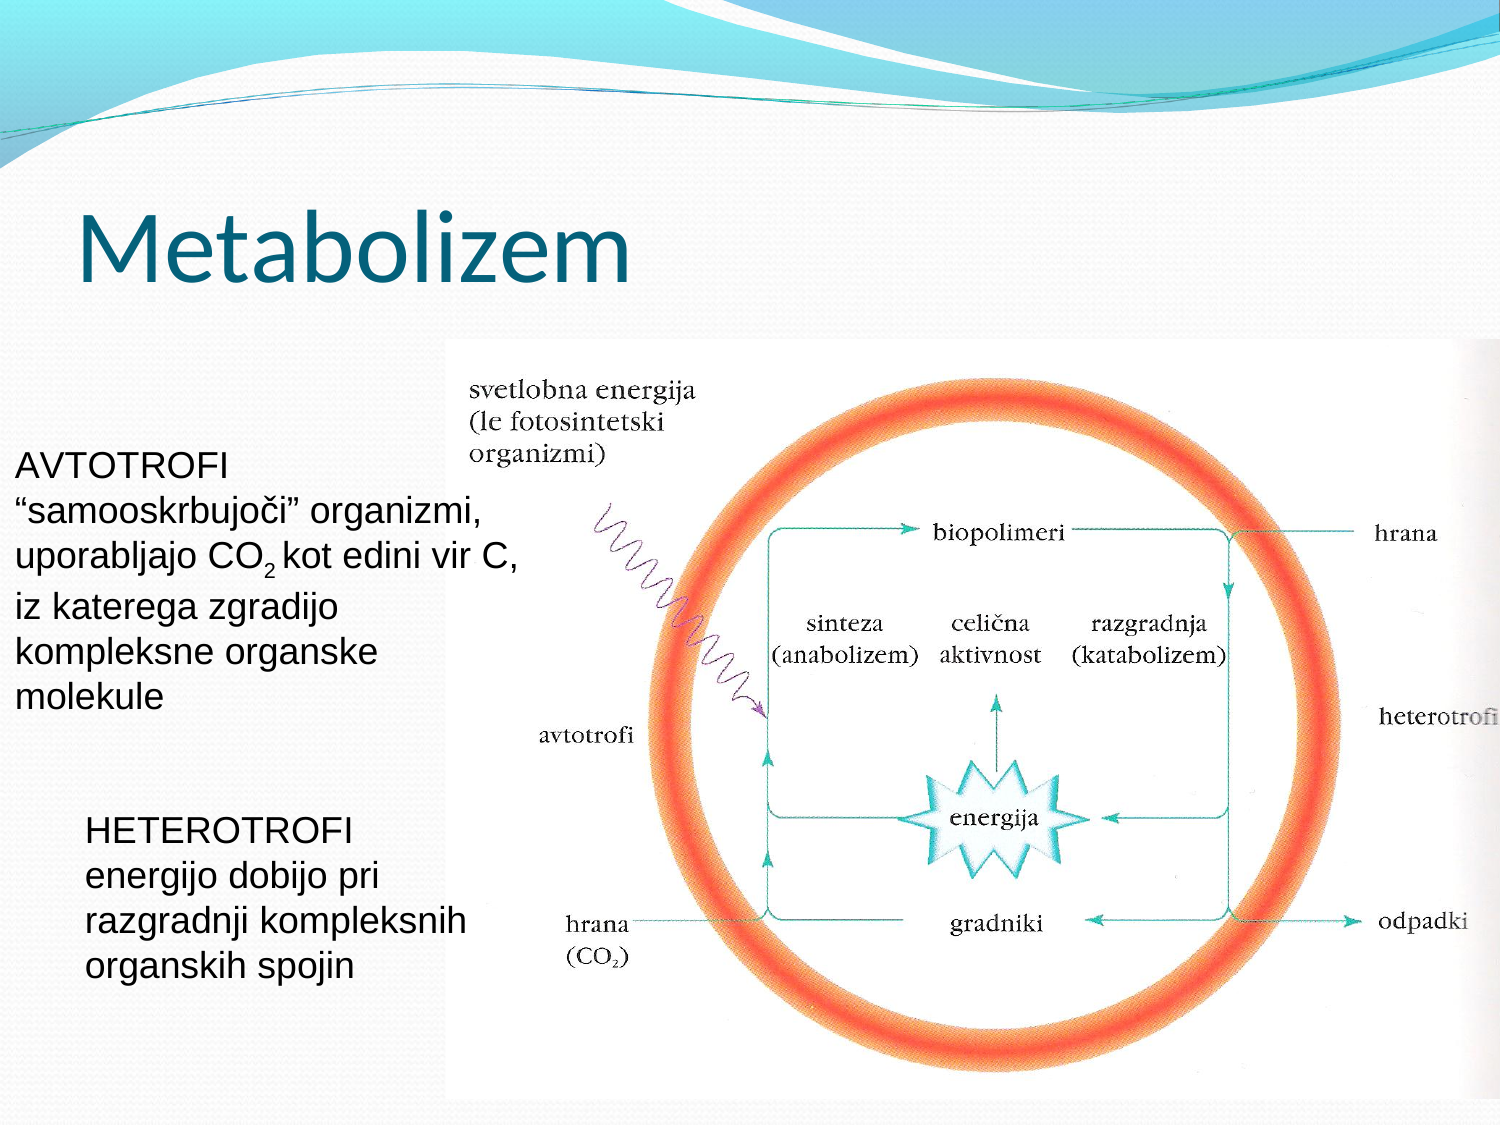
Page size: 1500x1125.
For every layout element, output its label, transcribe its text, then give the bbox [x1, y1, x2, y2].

title Metabolizem [75, 115, 1426, 304]
picture [0, 0, 1500, 1125]
text_box AVTOTROFI “samooskrbujoči” organizmi, uporabljajo CO2 kot edini vir C, iz katerega zgradijo kompleksne organske molekule [0, 433, 540, 726]
text_box HETEROTROFI energijo dobijo pri razgradnji kompleksnih organskih spojin [70, 798, 540, 995]
